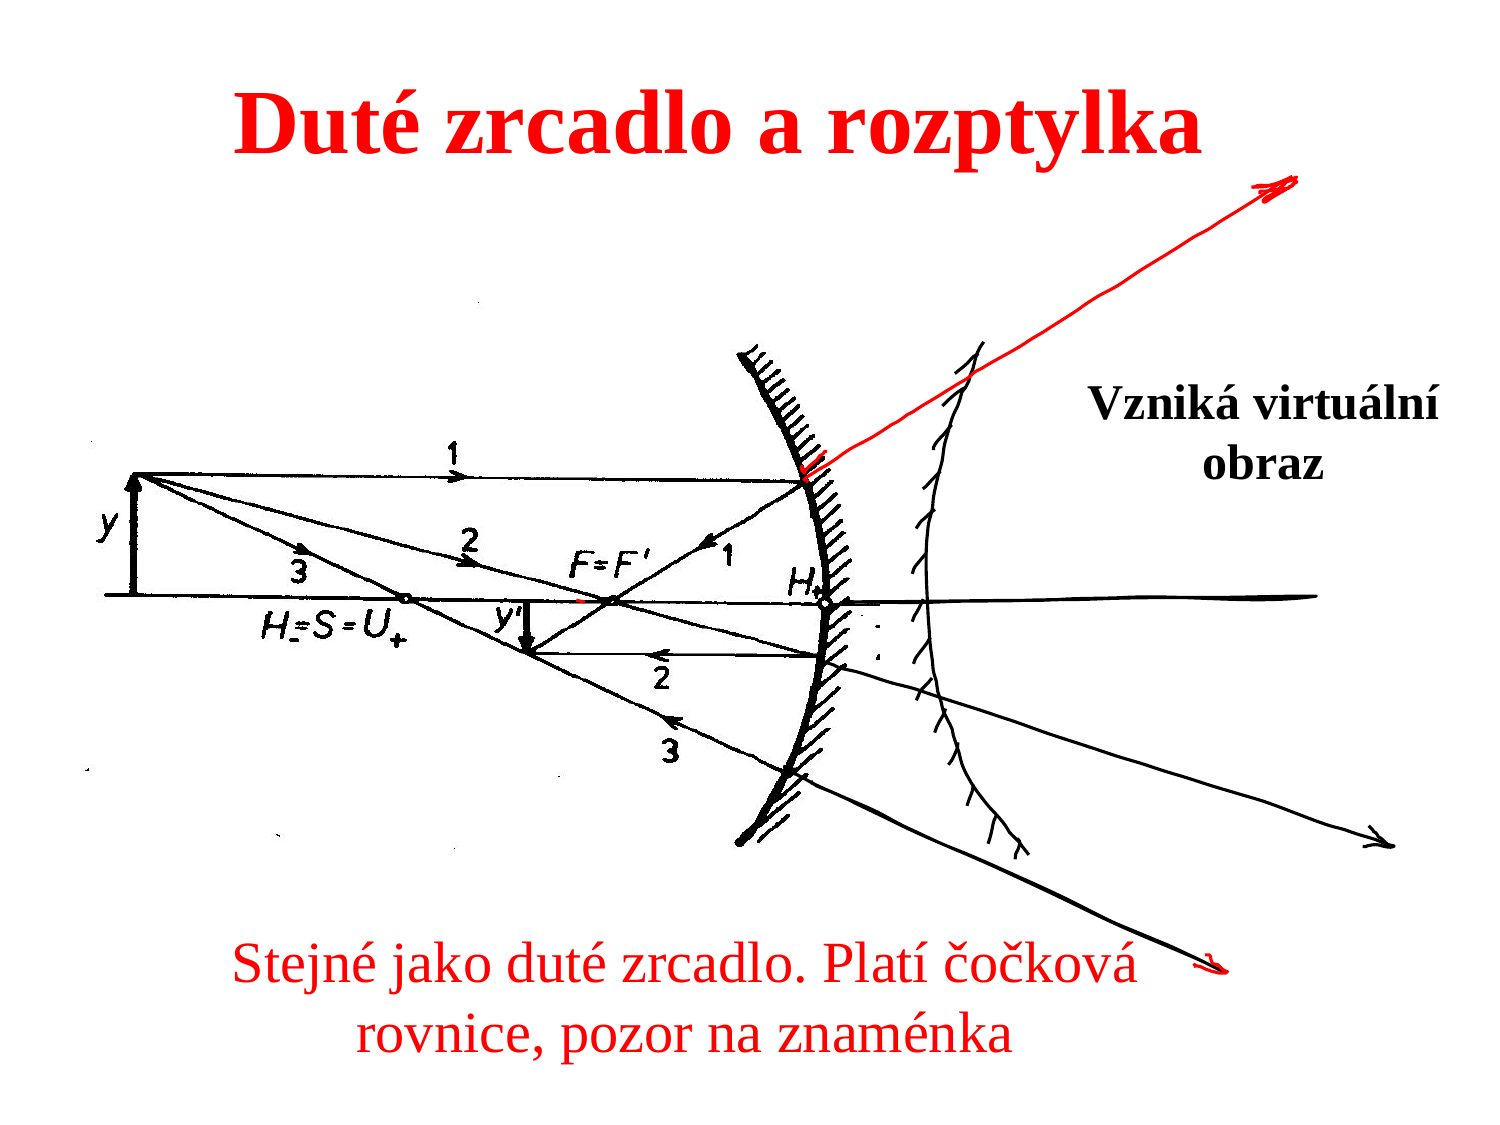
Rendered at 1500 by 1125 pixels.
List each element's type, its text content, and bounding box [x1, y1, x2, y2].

picture [64, 302, 880, 879]
text_box Stejné jako duté zrcadlo. Platí čočková rovnice, pozor na znaménka [135, 916, 1235, 1073]
text_box Duté zrcadlo a rozptylka [100, 54, 1338, 181]
text_box Vzniká virtuální obraz [1056, 361, 1471, 498]
